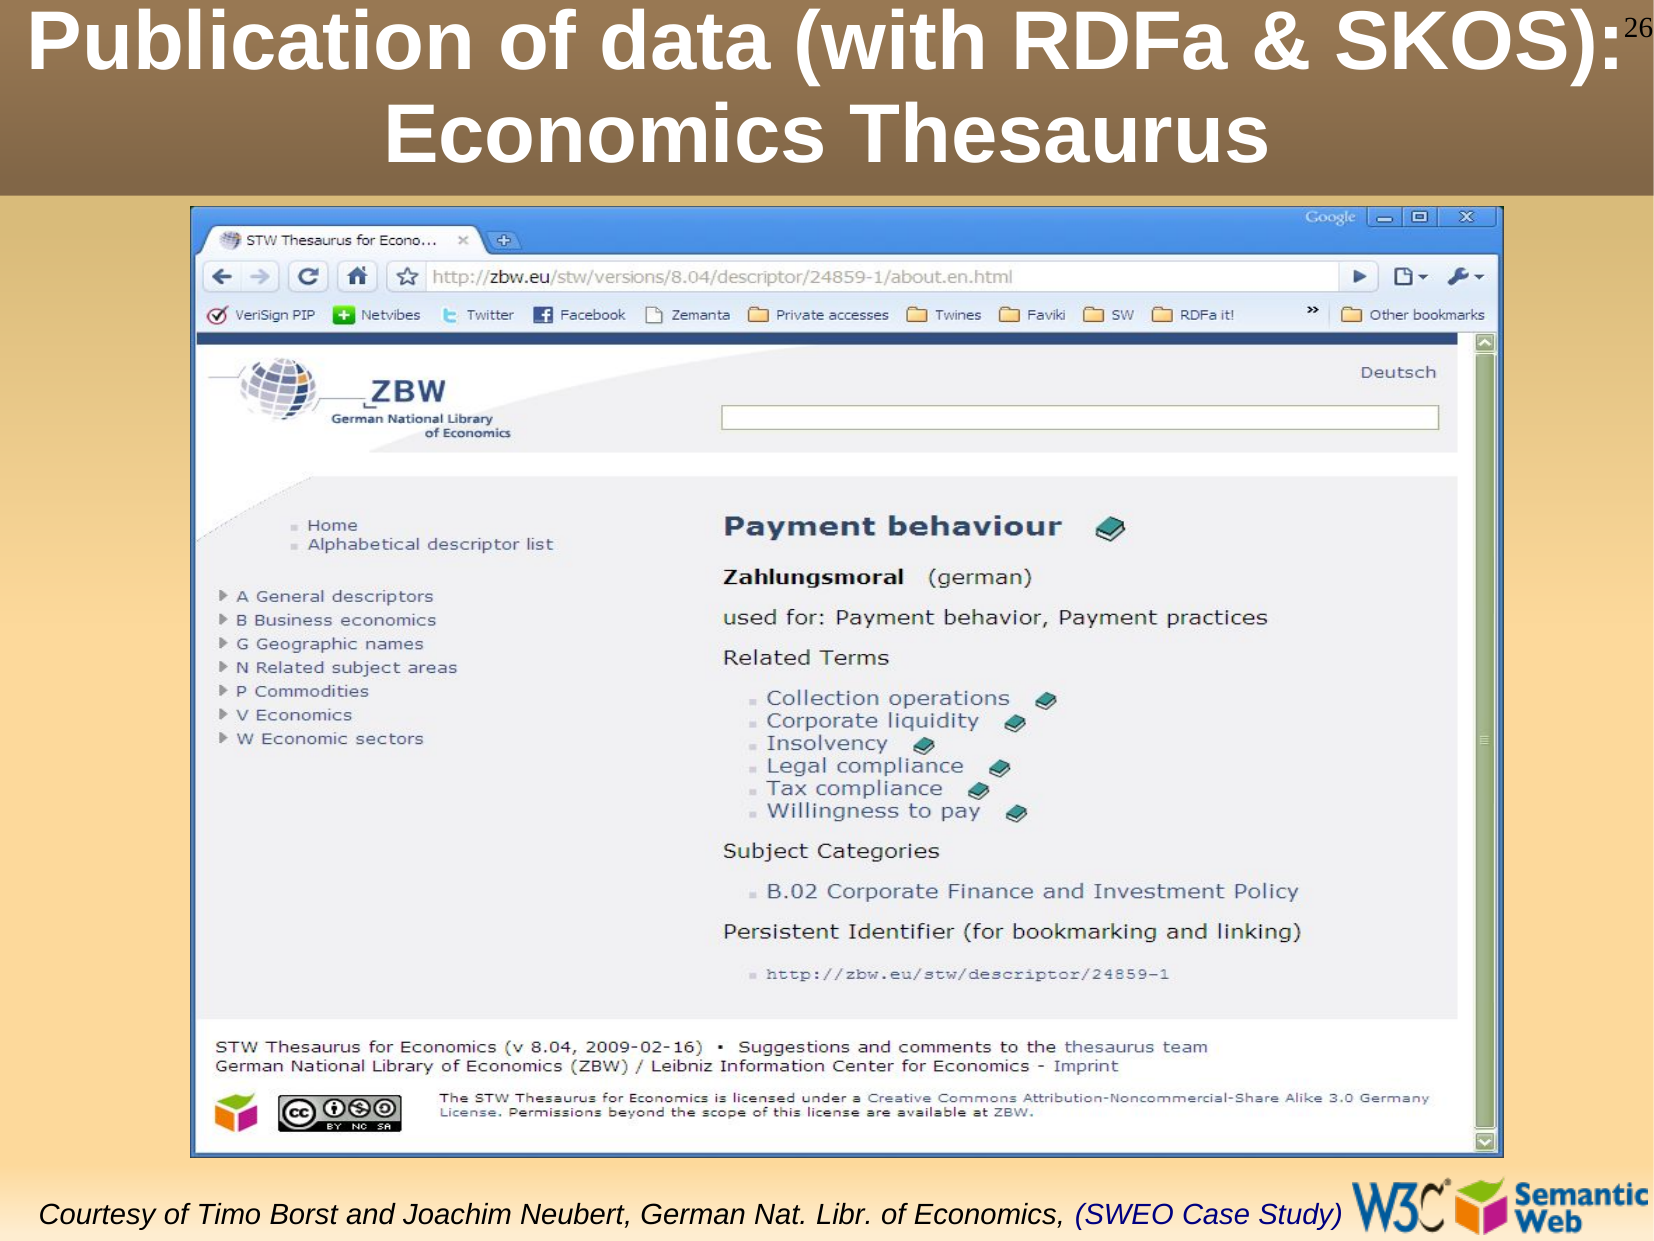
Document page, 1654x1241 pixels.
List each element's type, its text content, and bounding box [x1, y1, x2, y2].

text_box Courtesy of Timo Borst and Joachim Neubert, German Nat. Libr. of Economics, (SWEO Case Study) [23, 1192, 1359, 1241]
title Publication of data (with RDFa & SKOS): Economics Thesaurus [0, 0, 1654, 180]
picture [0, 180, 1654, 1241]
